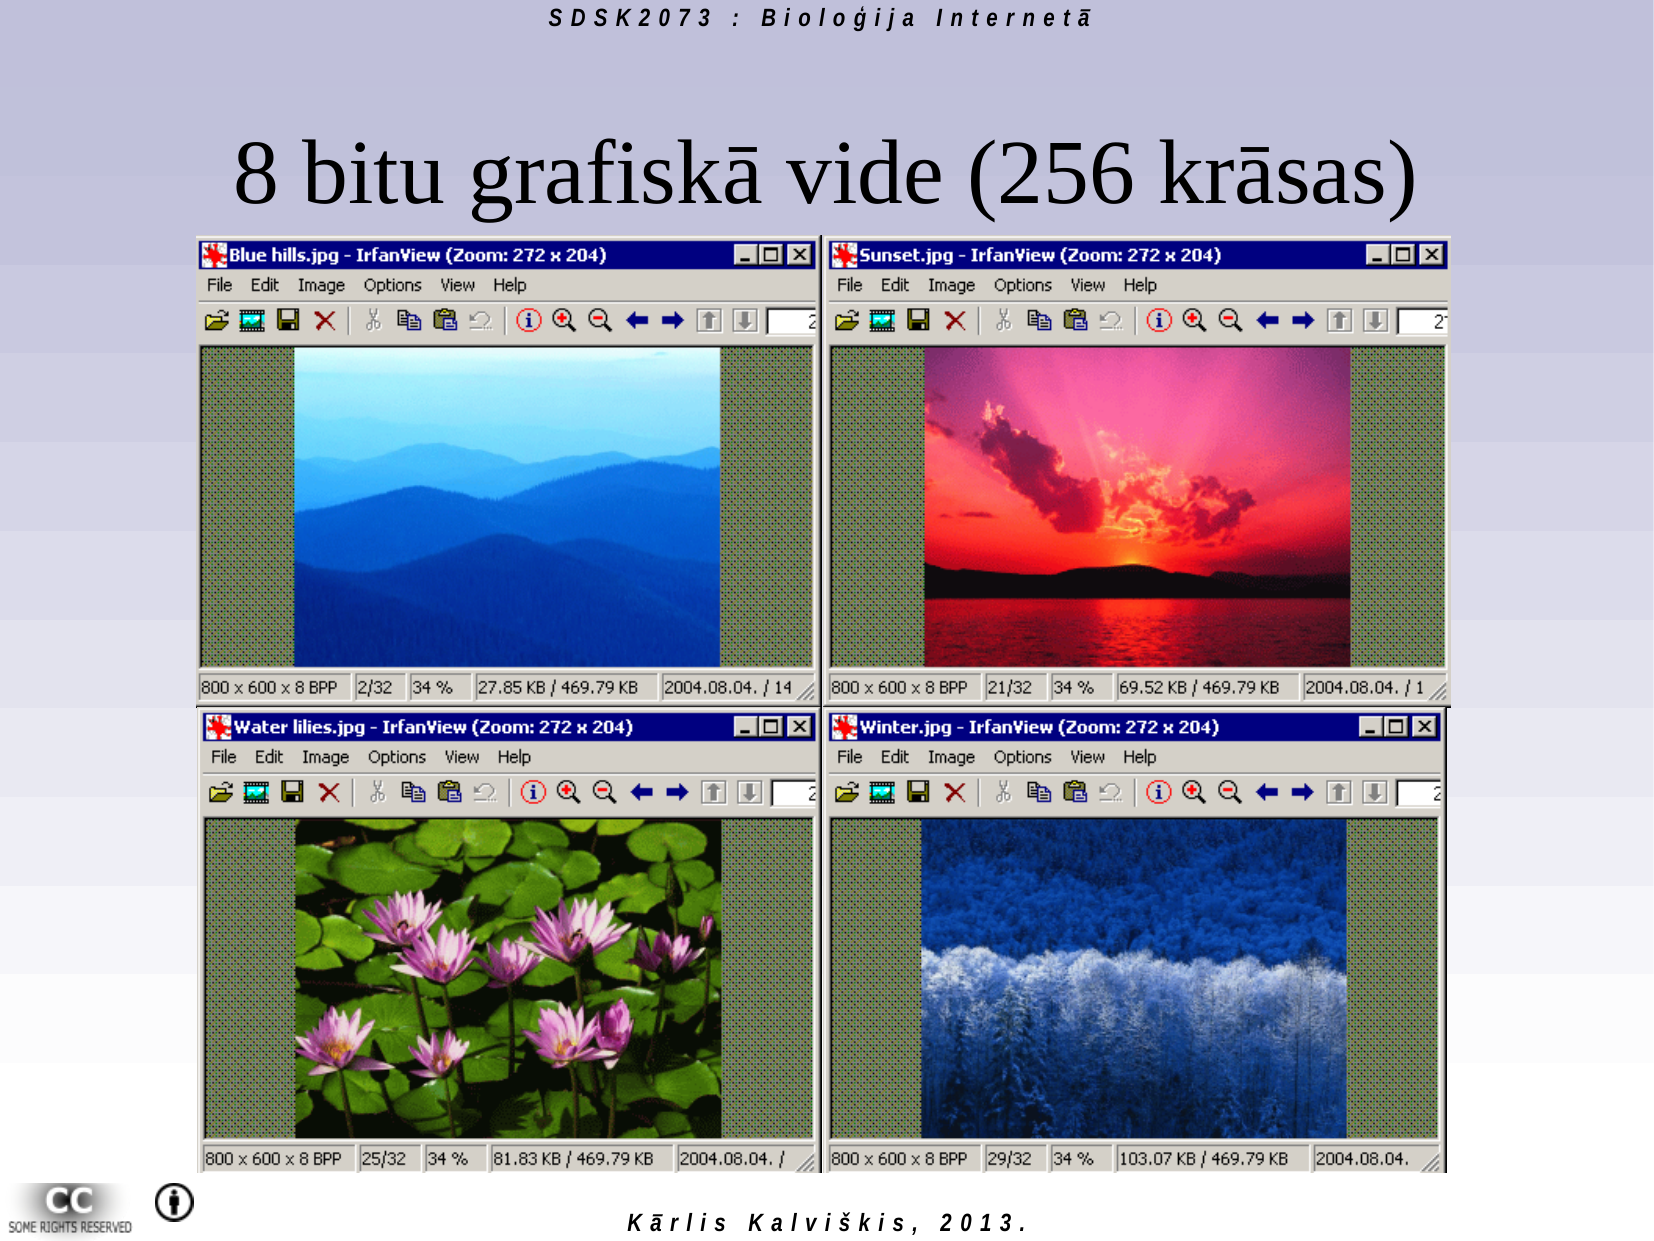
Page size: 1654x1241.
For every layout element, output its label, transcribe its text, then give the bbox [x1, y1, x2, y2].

title 8 bitu grafiskā vide (256 krāsas) [29, 49, 1625, 296]
picture [0, 0, 1654, 1241]
